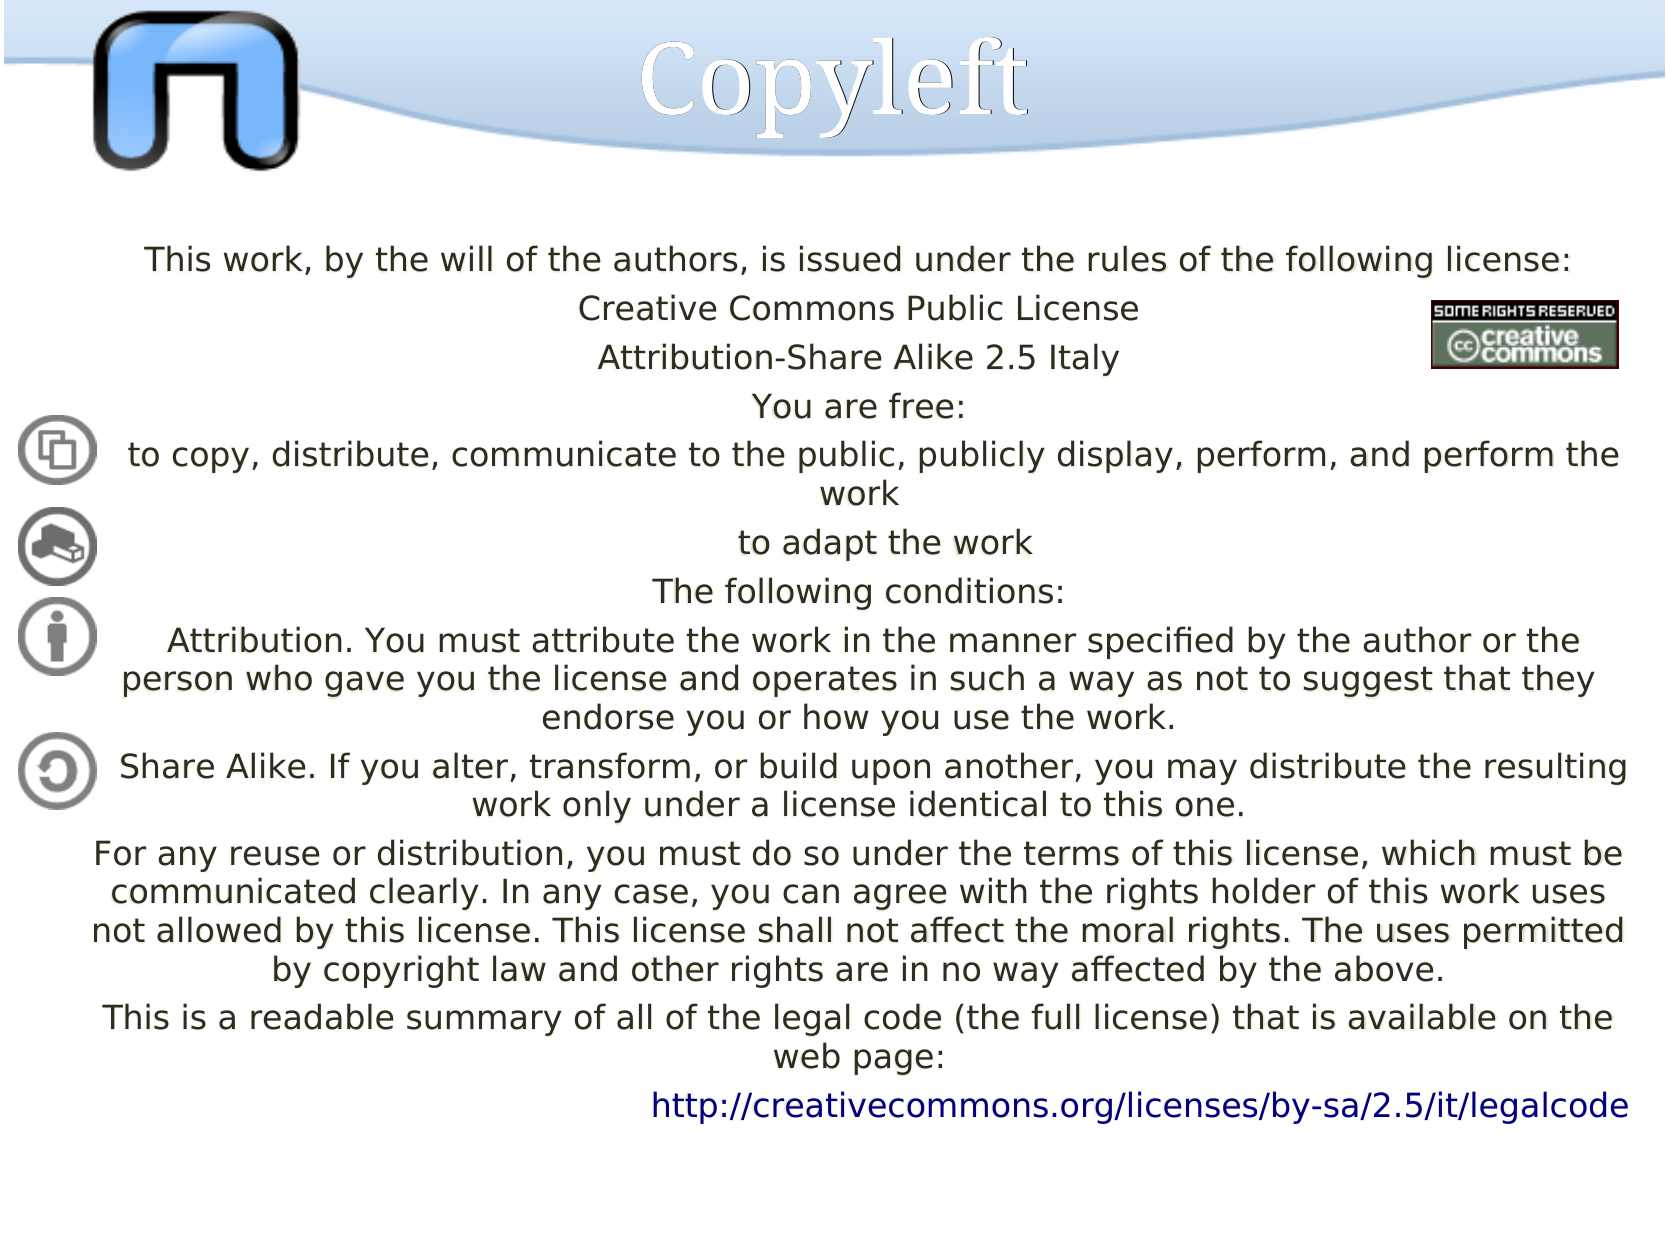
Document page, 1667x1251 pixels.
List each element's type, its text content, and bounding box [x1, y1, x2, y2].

list This work, by the will of the authors, is issued under the rules of the following license: Creative Commons Public License Attribution-Share Alike 2.5 Italy You are free: to copy, distribute, communicate to the public, publicly display, perform, and perform the work to adapt the work The following conditions: Attribution. You must attribute the work in the manner specified by the author or the person who gave you the license and operates in such a way as not to suggest that they endorse you or how you use the work. Share Alike. If you alter, transform, or build upon another, you may distribute the resulting work only under a license identical to this one. For any reuse or distribution, you must do so under the terms of this license, which must be communicated clearly. In any case, you can agree with the rights holder of this work uses not allowed by this license. This license shall not affect the moral rights. The uses permitted by copyright law and other rights are in no way affected by the above. This is a readable summary of all of the legal code (the full license) that is available on the web page: http://creativecommons.org/licenses/by-sa/2.5/it/legalcode [81, 234, 1638, 1241]
text_box Copyleft [439, 0, 1563, 158]
picture [0, 0, 1667, 1251]
